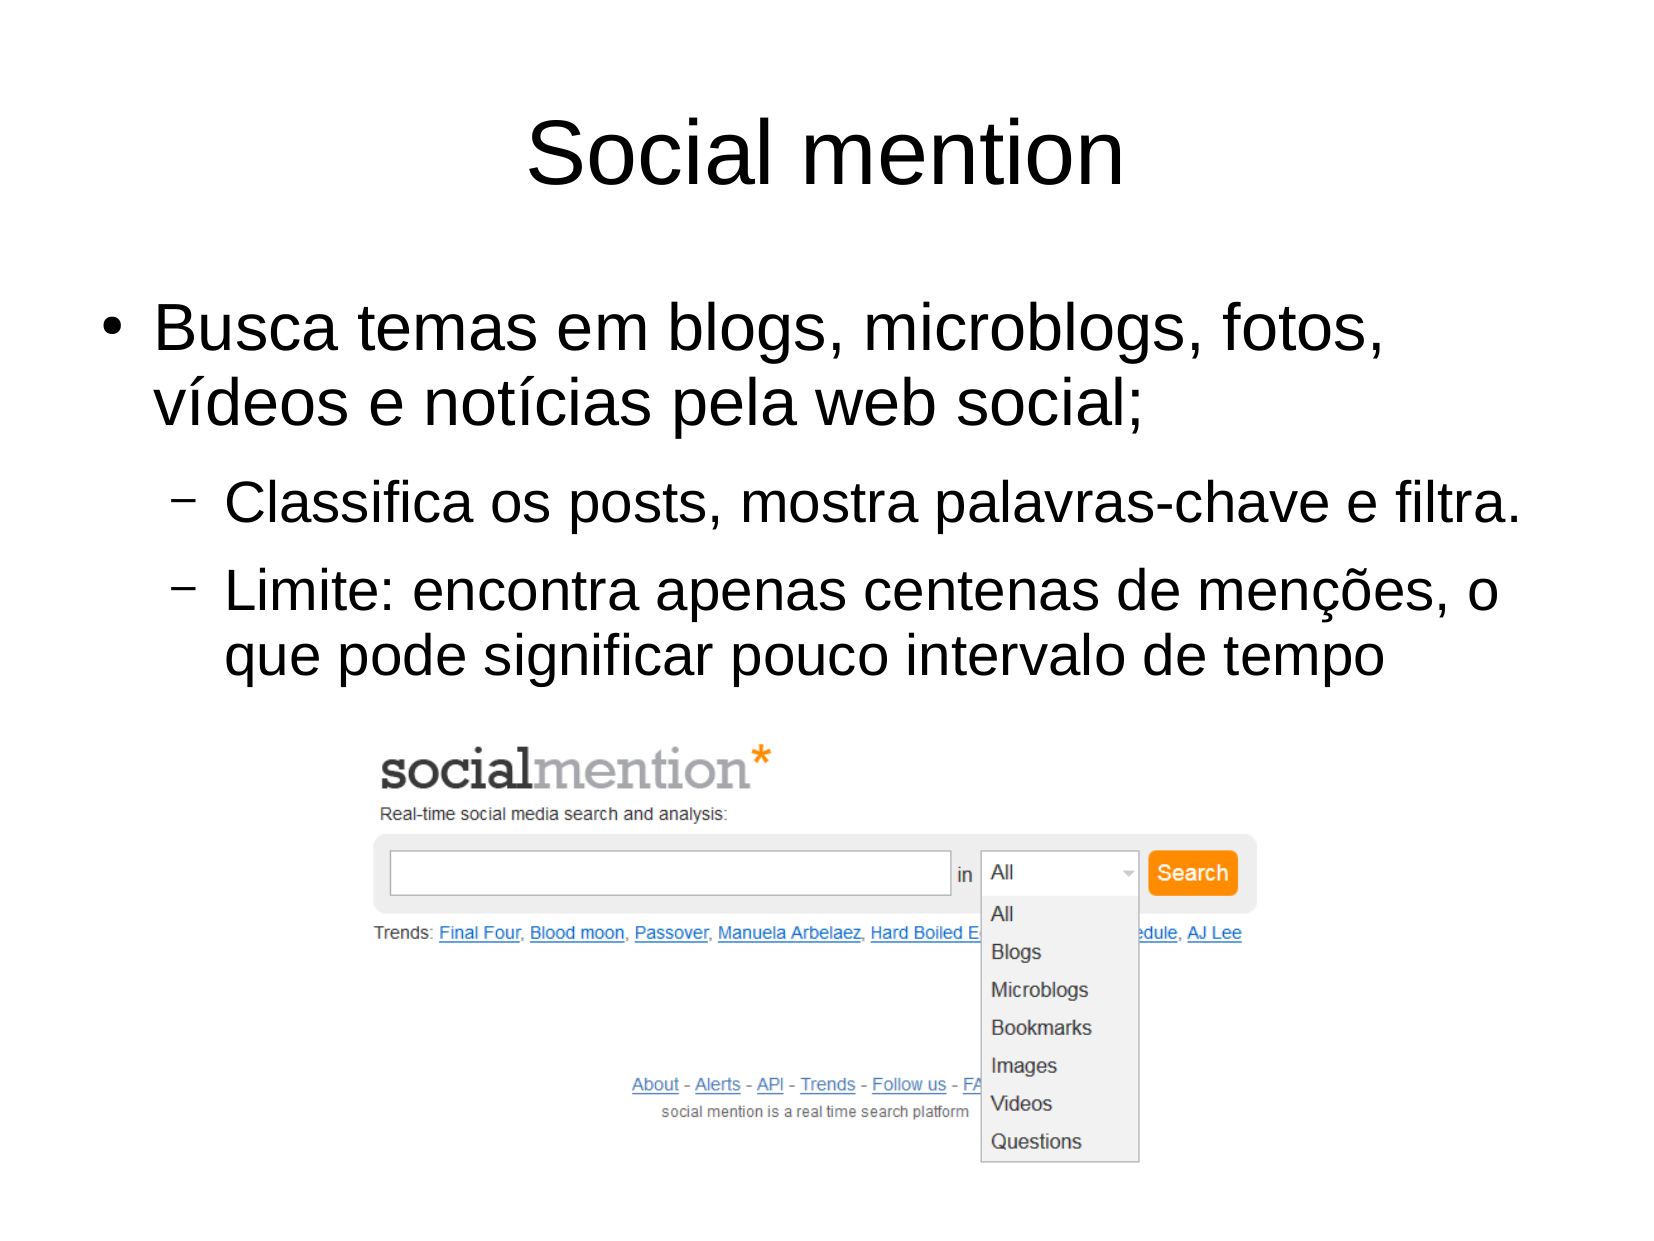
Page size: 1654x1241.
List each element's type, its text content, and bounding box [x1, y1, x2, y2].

title Social mention [82, 49, 1571, 257]
picture [342, 714, 1300, 1241]
list Busca temas em blogs, microblogs, fotos, vídeos e notícias pela web social; Classifica os posts, mostra palavras-chave e filtra. Limite: encontra apenas centenas de menções, o que pode significar pouco intervalo de tempo [82, 290, 1571, 1010]
